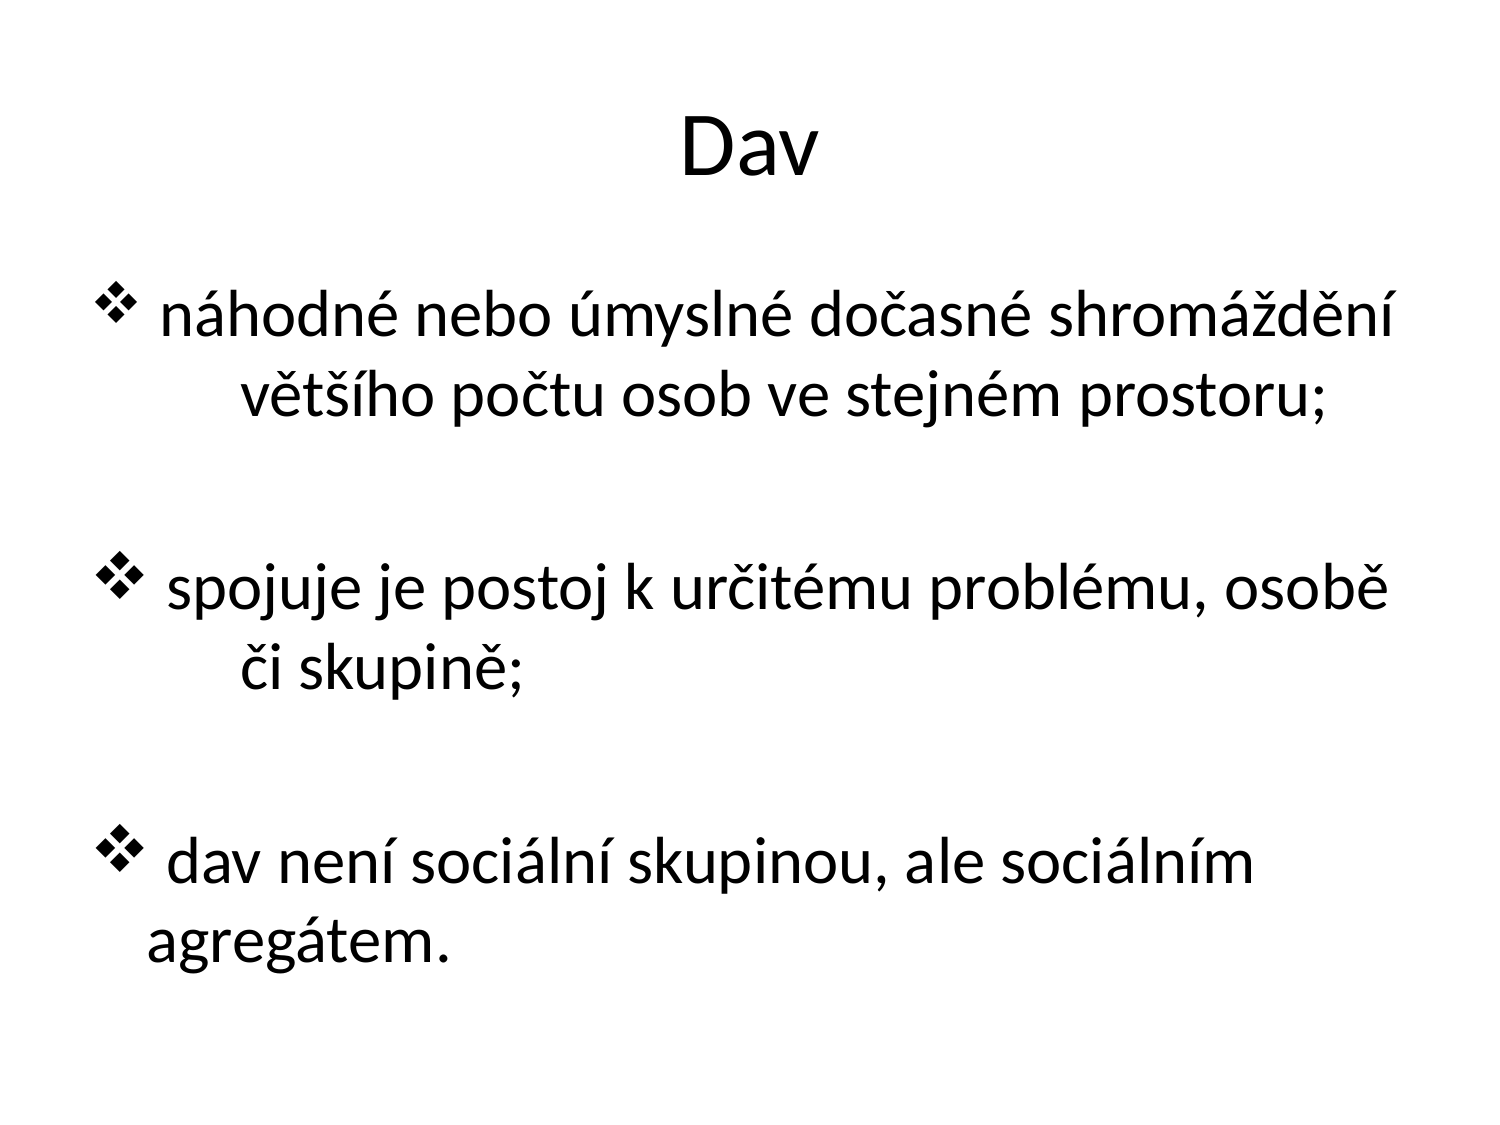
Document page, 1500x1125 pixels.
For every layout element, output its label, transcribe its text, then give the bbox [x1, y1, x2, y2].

list náhodné nebo úmyslné dočasné shromáždění většího počtu osob ve stejném prostoru; spojuje je postoj k určitému problému, osobě či skupině; dav není sociální skupinou, ale sociálním agregátem. [75, 262, 1426, 1081]
title Dav [75, 45, 1426, 233]
